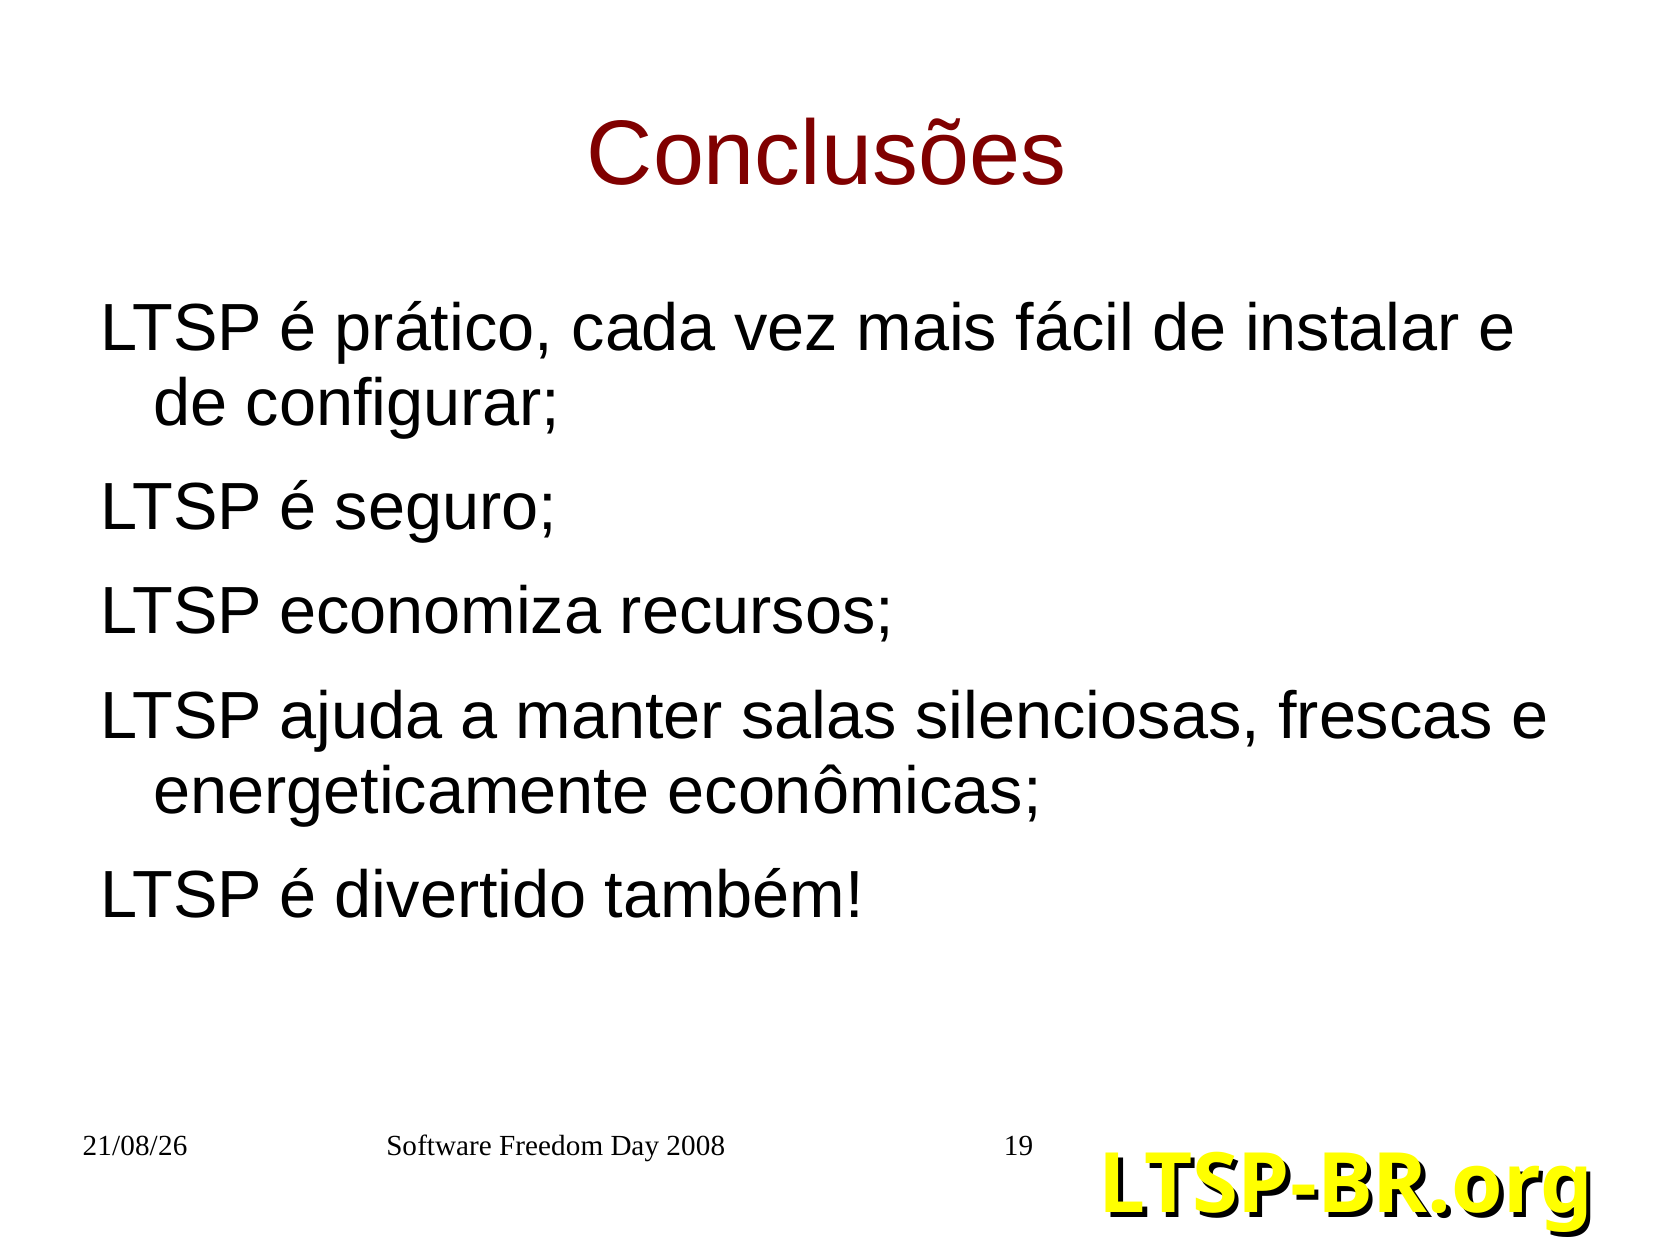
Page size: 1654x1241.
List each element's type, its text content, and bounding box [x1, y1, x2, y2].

title Conclusões [82, 49, 1571, 257]
list LTSP é prático, cada vez mais fácil de instalar e de configurar; LTSP é seguro; LTSP economiza recursos; LTSP ajuda a manter salas silenciosas, frescas e energeticamente econômicas; LTSP é divertido também! [82, 290, 1571, 1094]
